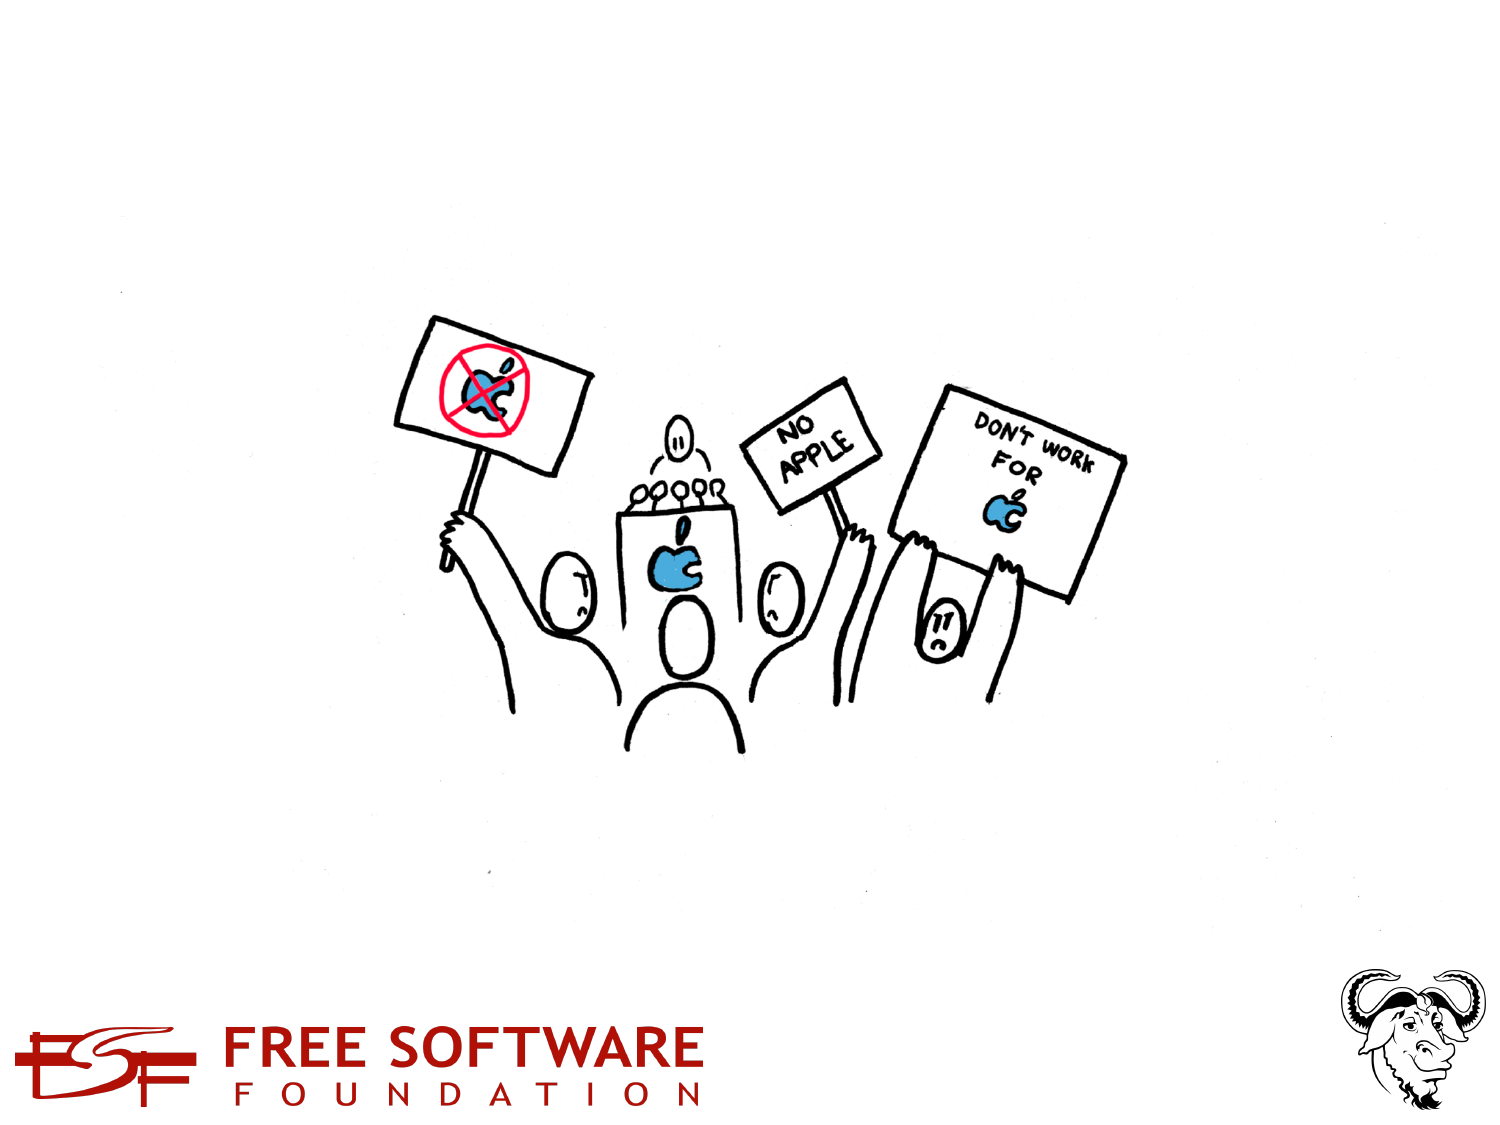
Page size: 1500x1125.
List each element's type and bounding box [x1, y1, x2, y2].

picture [15, 1026, 703, 1107]
picture [1341, 969, 1486, 1110]
picture [53, 194, 1447, 931]
